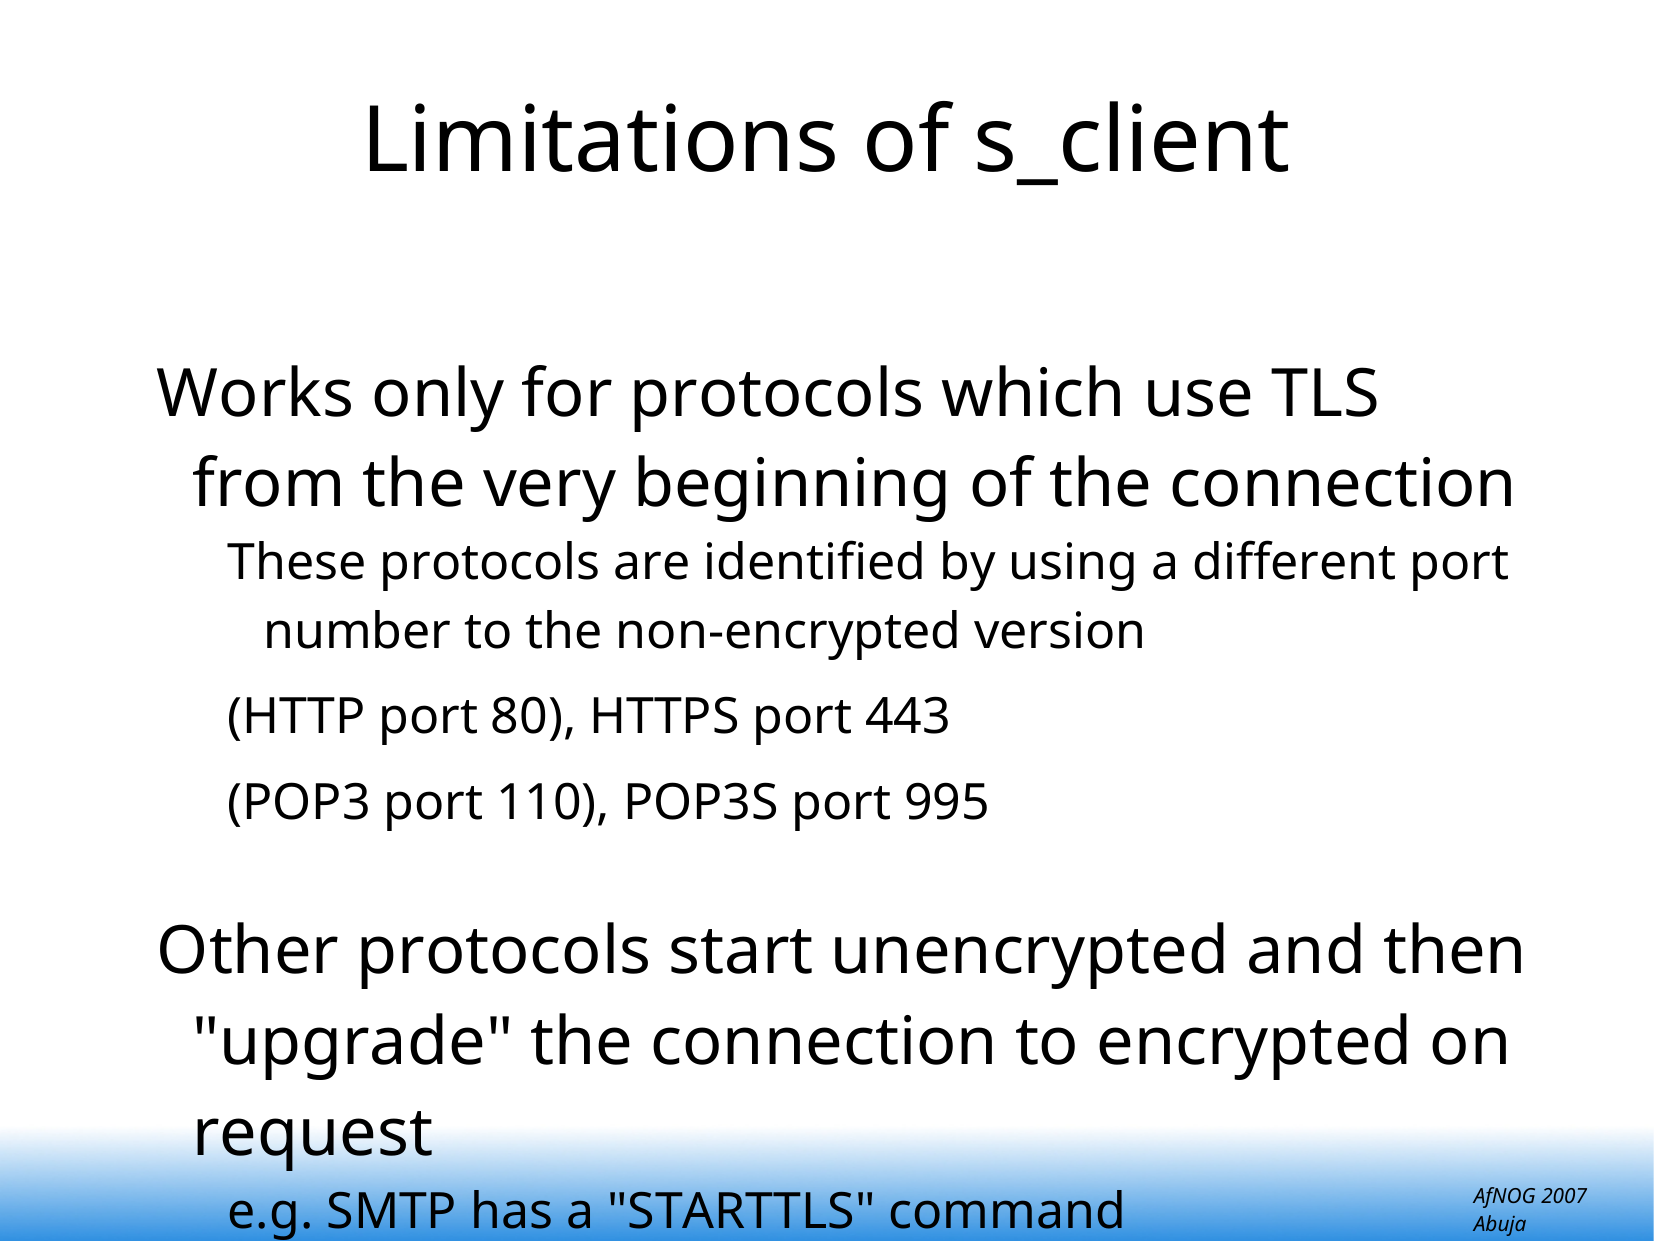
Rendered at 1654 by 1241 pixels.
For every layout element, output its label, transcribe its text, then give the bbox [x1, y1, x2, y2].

picture [277, 1219, 291, 1225]
picture [573, 1219, 585, 1225]
picture [920, 1219, 934, 1225]
picture [1103, 1219, 1117, 1225]
title Limitations of s_client [17, 73, 1636, 178]
picture [0, 1124, 1654, 1241]
list Works only for protocols which use TLS from the very beginning of the connection These protocols are identified by using a different port number to the non-encrypted version (HTTP port 80), HTTPS port 443 (POP3 port 110), POP3S port 995 Other protocols start unencrypted and then "upgrade" the connection to encrypted on request e.g. SMTP has a "STARTTLS" command s_client is not usable for these [17, 258, 1636, 1219]
picture [1043, 1219, 1055, 1225]
picture [508, 1219, 520, 1225]
